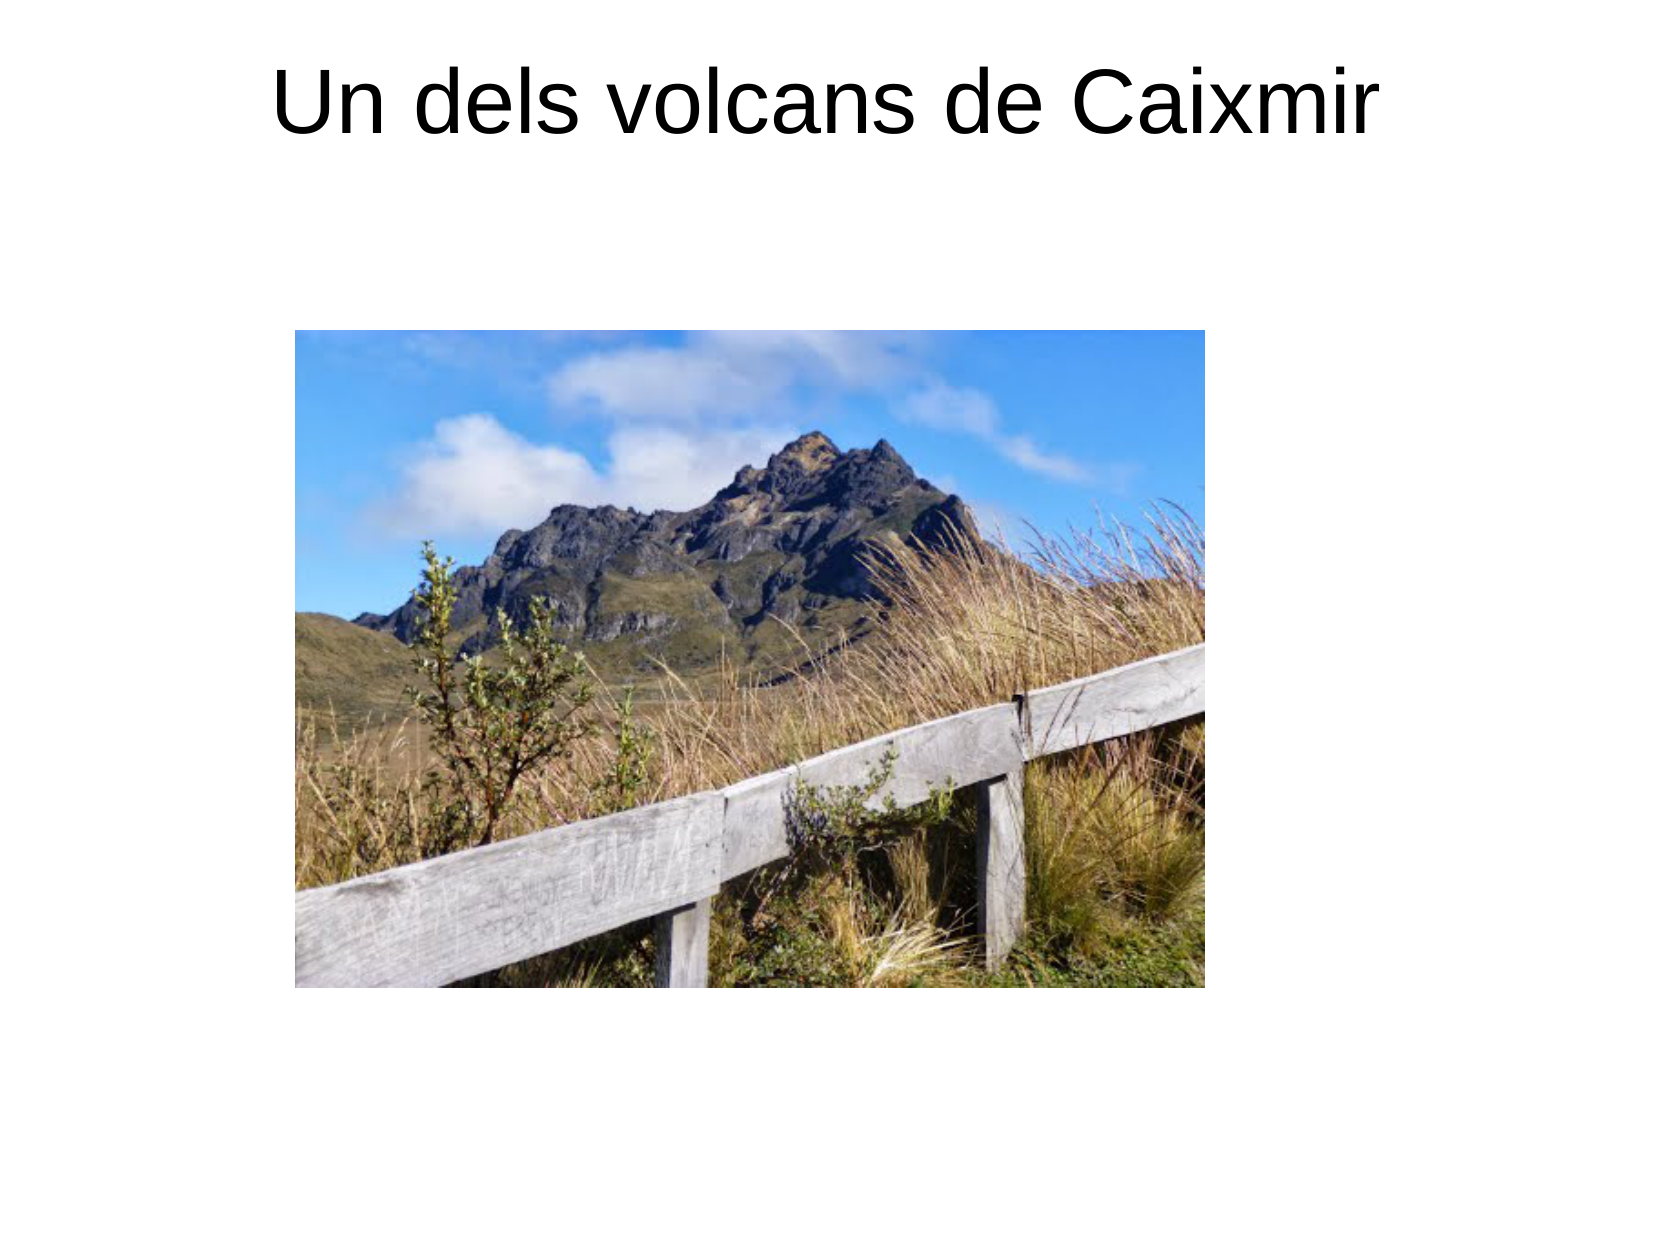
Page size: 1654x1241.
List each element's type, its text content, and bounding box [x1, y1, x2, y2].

picture [295, 330, 1205, 988]
title Un dels volcans de Caixmir [82, 49, 1571, 257]
